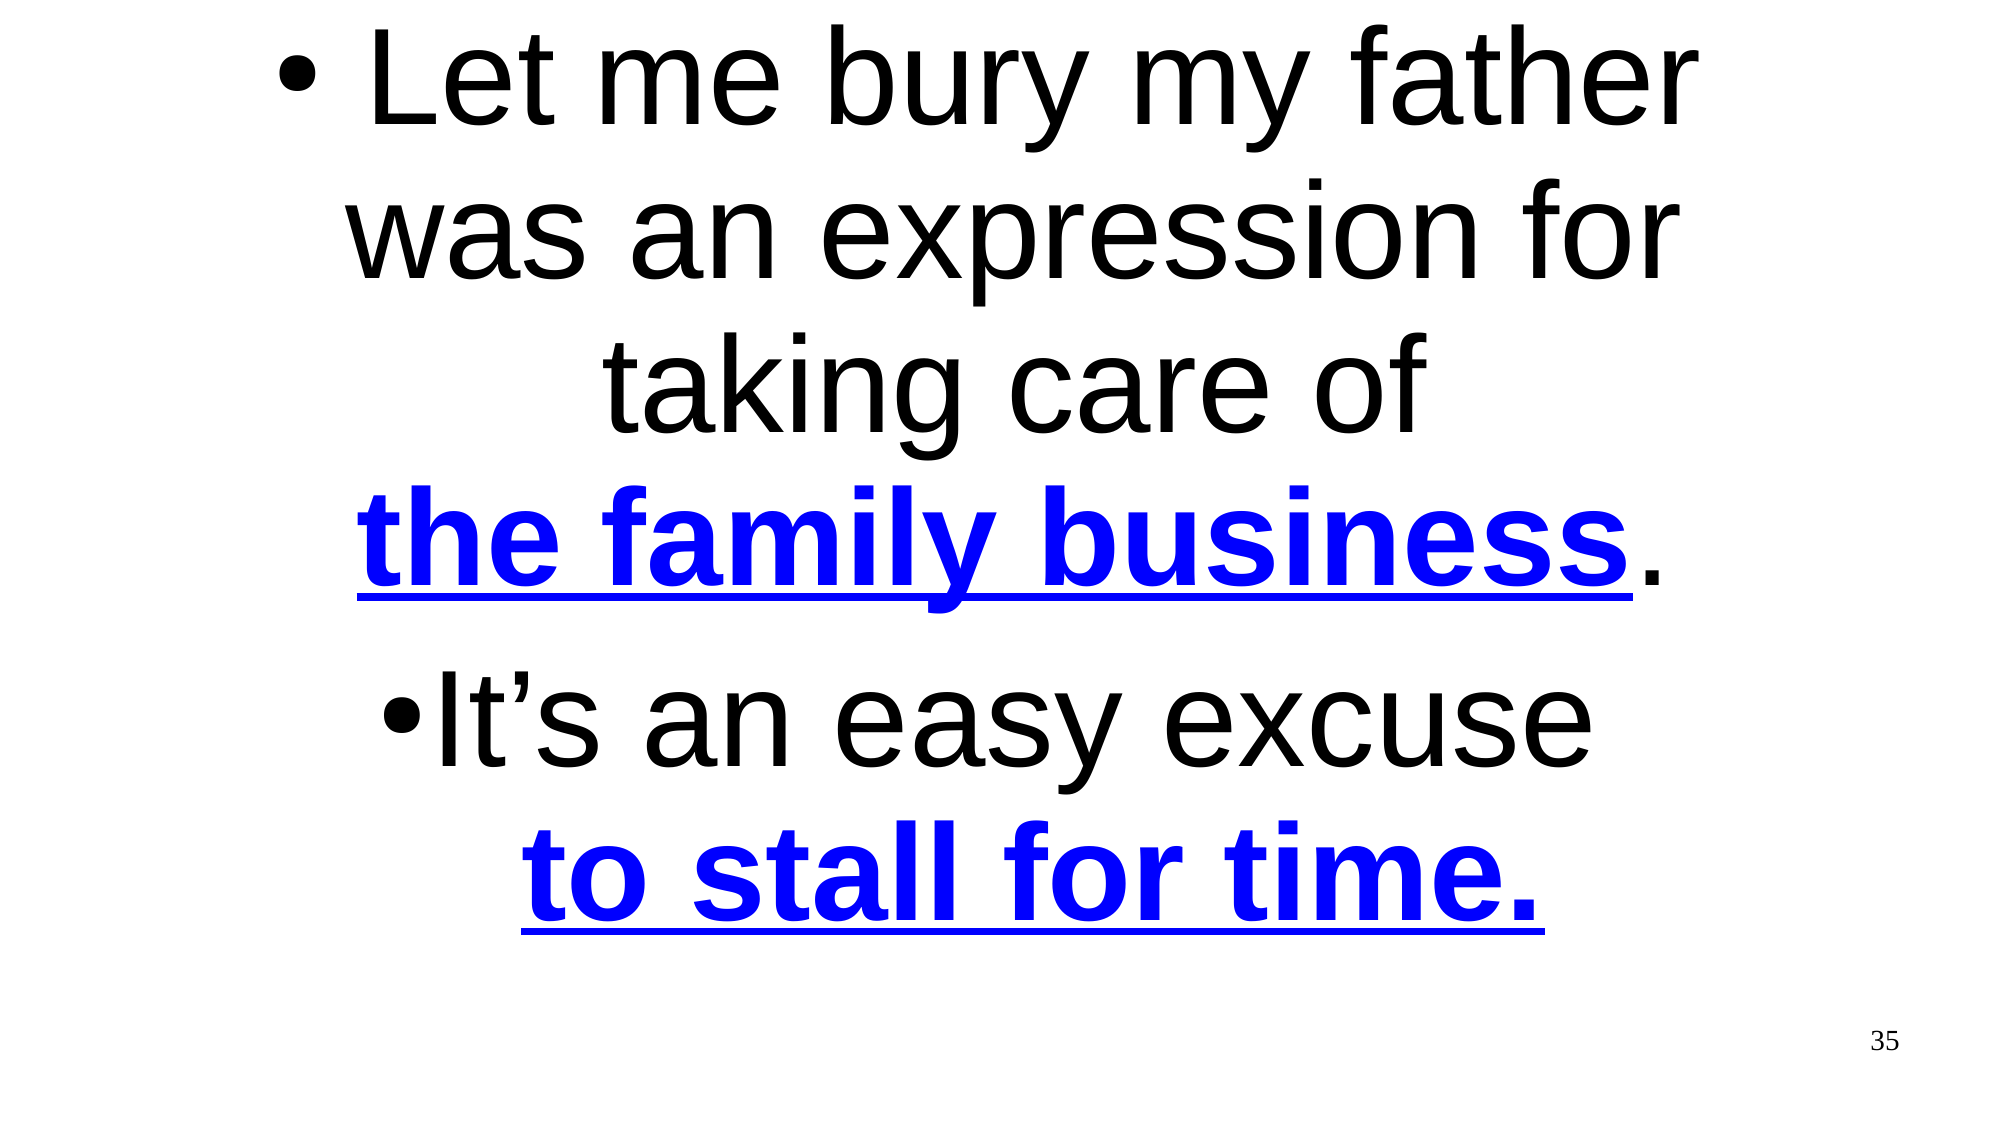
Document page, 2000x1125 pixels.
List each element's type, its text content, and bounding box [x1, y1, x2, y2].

list Let me bury my father was an expression for taking care of the family business. It’s an easy excuse to stall for time. [0, 0, 1996, 1123]
